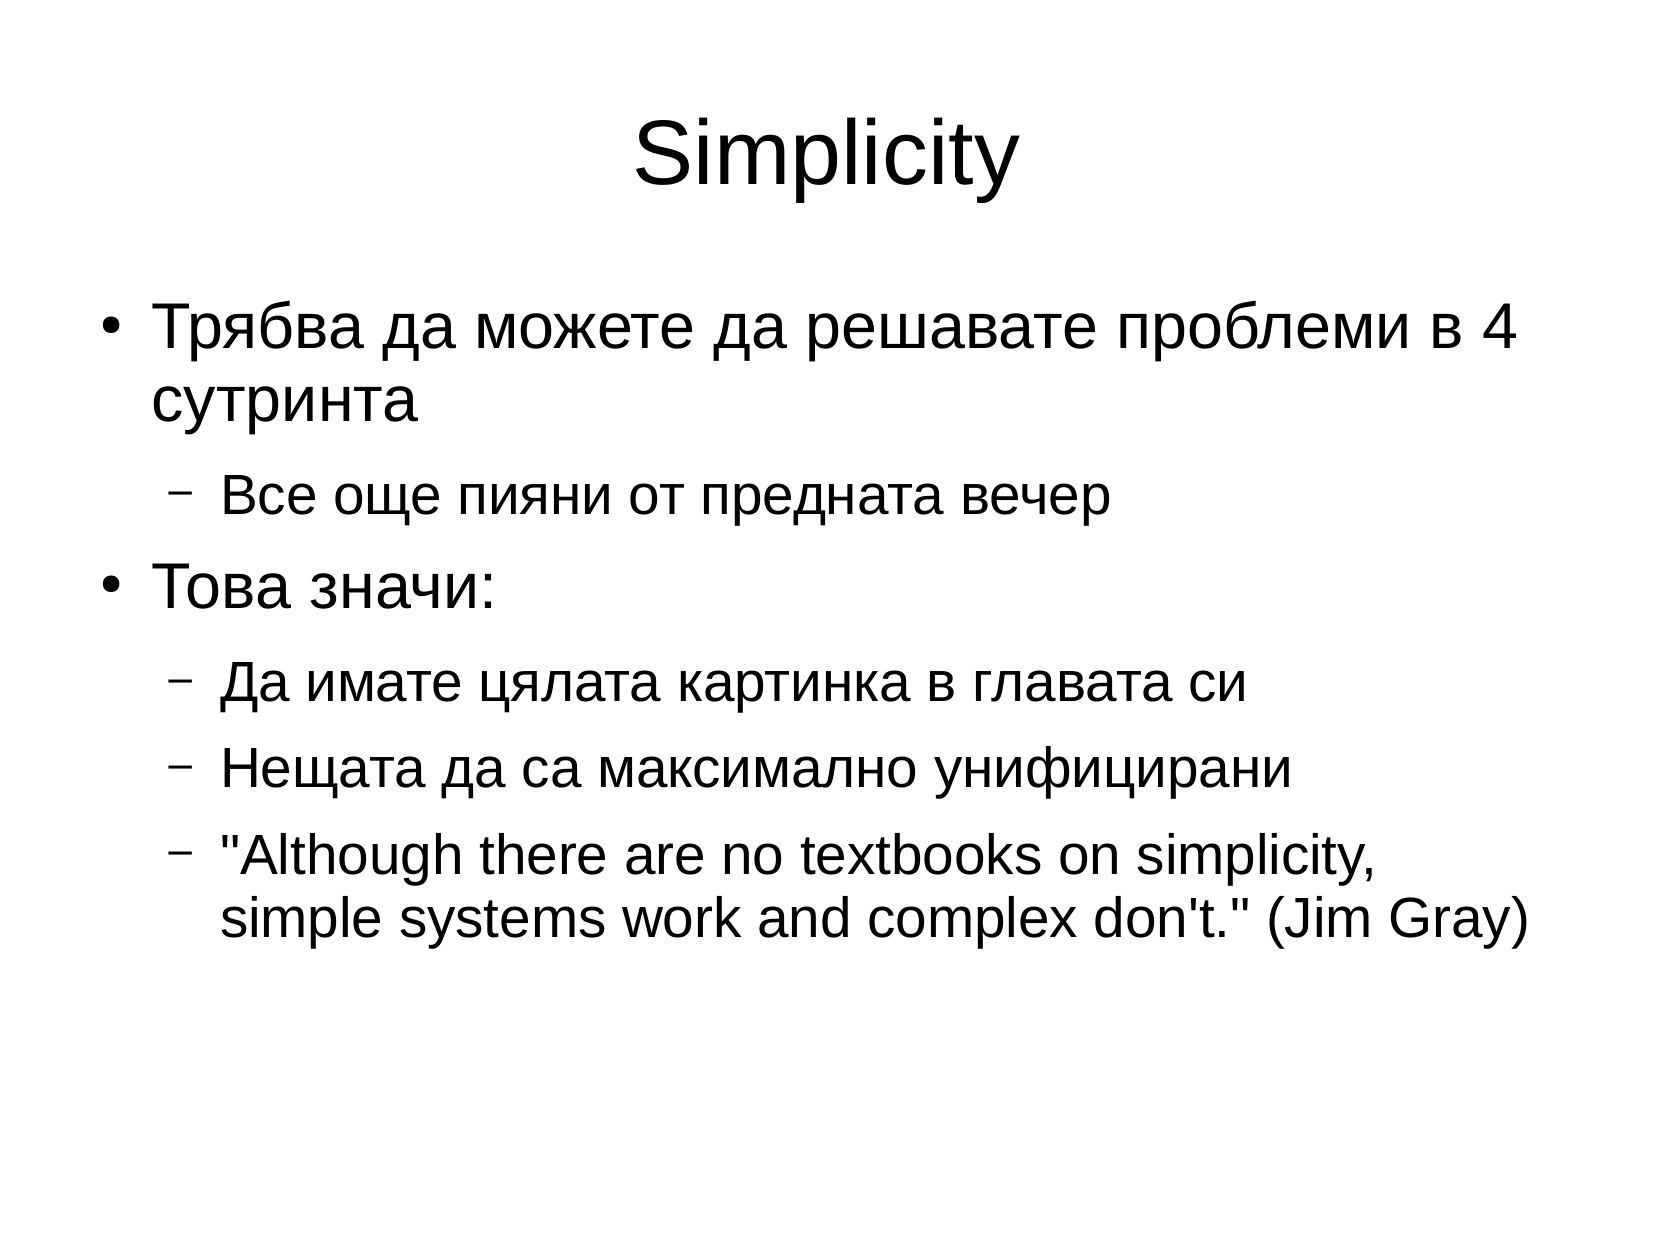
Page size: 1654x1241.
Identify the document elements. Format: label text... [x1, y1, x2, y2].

list Трябва да можете да решавате проблеми в 4 сутринта Все още пияни от предната вечер Това значи: Да имате цялата картинка в главата си Нещата да са максимално унифицирани "Although there are no textbooks on simplicity, simple systems work and complex don't." (Jim Gray) [82, 290, 1538, 1010]
title Simplicity [82, 49, 1571, 257]
